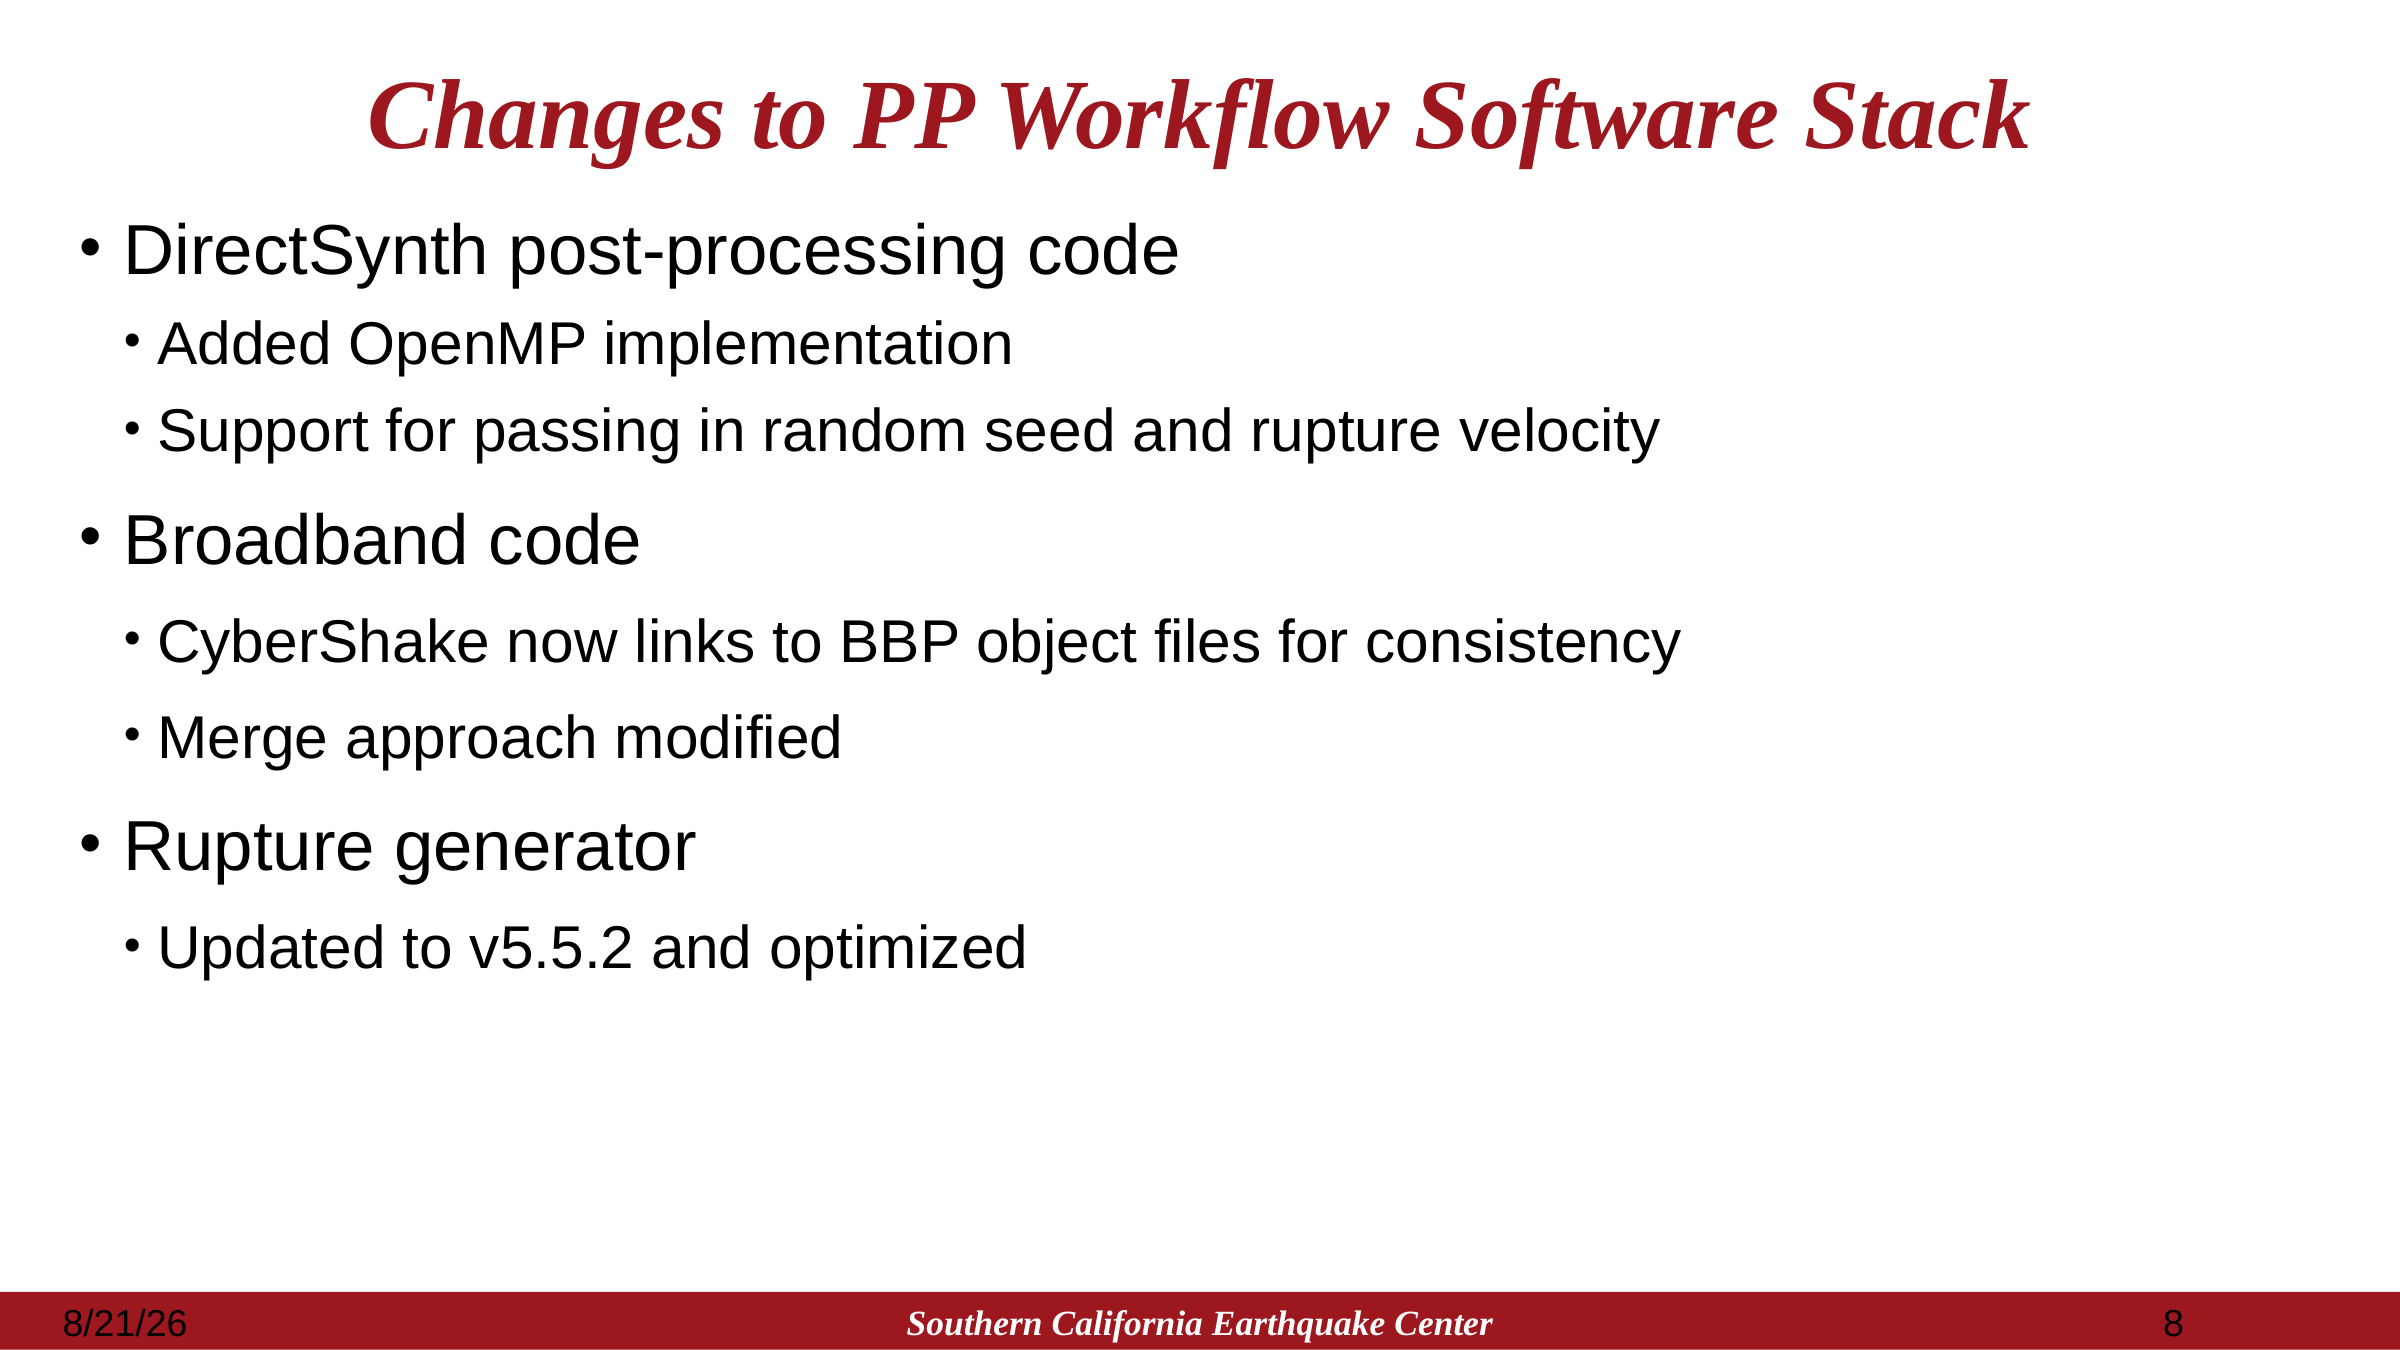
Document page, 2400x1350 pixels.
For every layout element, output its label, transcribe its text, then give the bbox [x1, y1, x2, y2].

text_box Southern California Earthquake Center [794, 1285, 1605, 1350]
text_box Changes to PP Workflow Software Stack [59, 53, 2341, 180]
text_box DirectSynth post-processing code Added OpenMP implementation Support for passing in random seed and rupture velocity Broadband code CyberShake now links to BBP object files for consistency Merge approach modified Rupture generator Updated to v5.5.2 and optimized [59, 195, 2341, 1260]
text_box 04/11/2023 [44, 1303, 320, 1339]
text_box <number> [2145, 1303, 2371, 1339]
